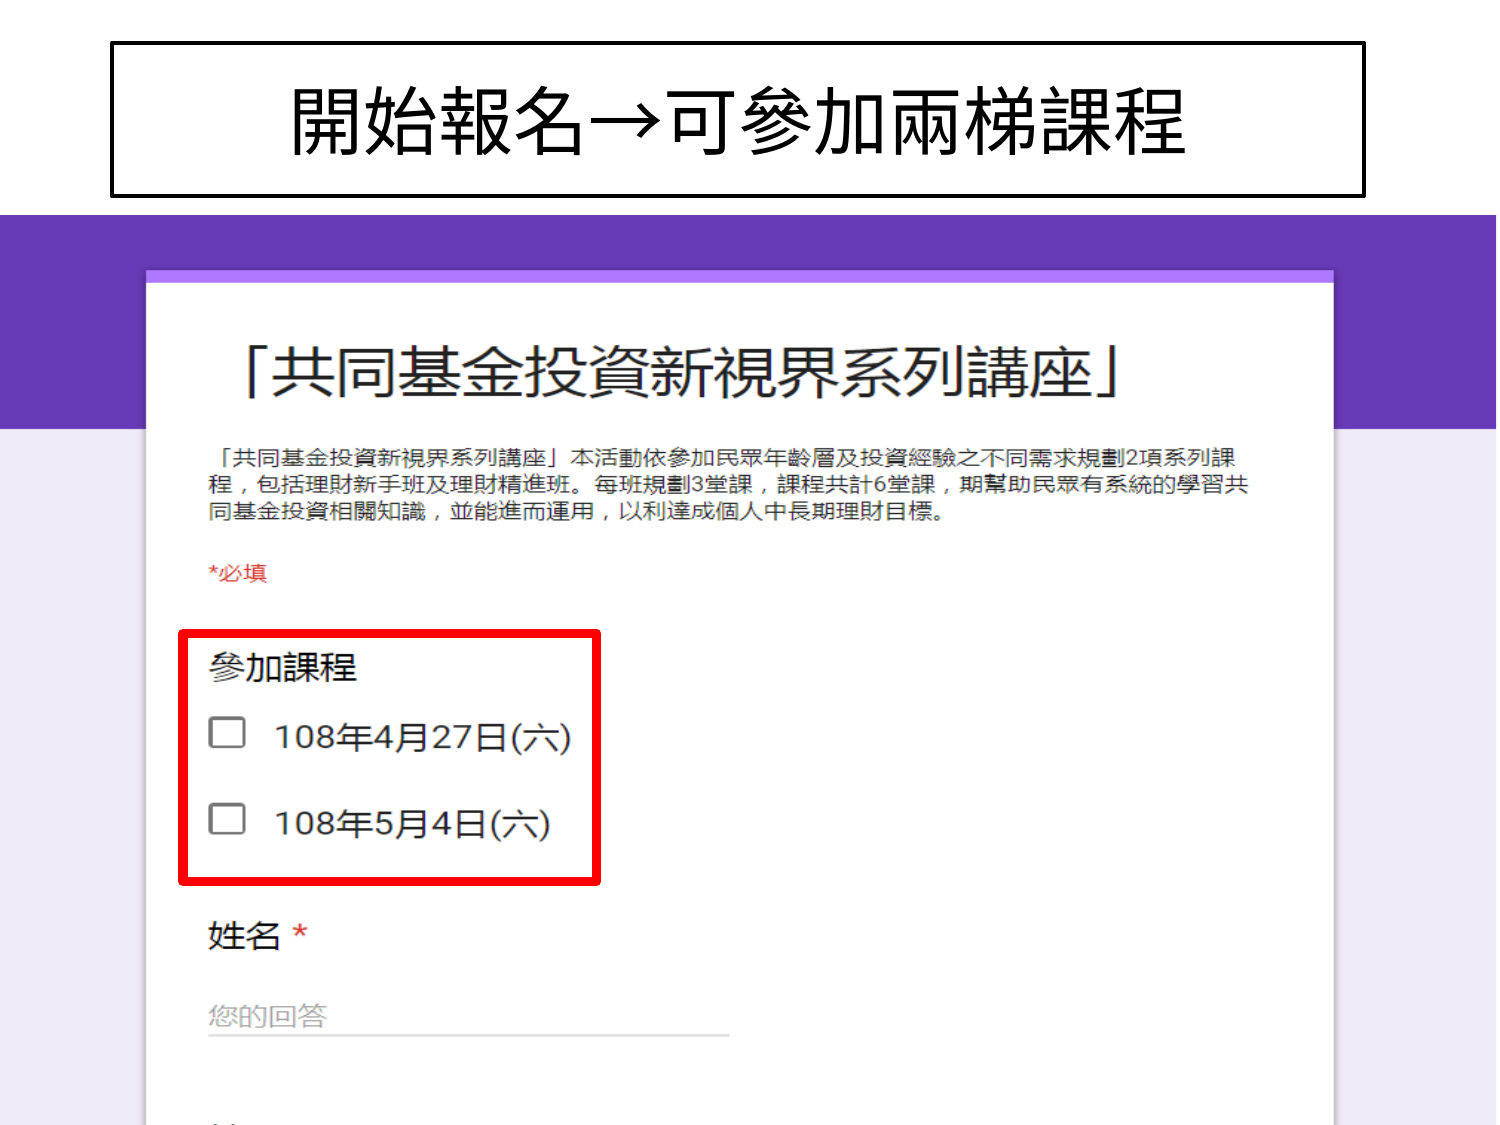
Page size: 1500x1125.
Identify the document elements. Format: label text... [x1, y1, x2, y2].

text_box 開始報名→可參加兩梯課程 [112, 42, 1365, 197]
picture [0, 215, 1497, 1125]
